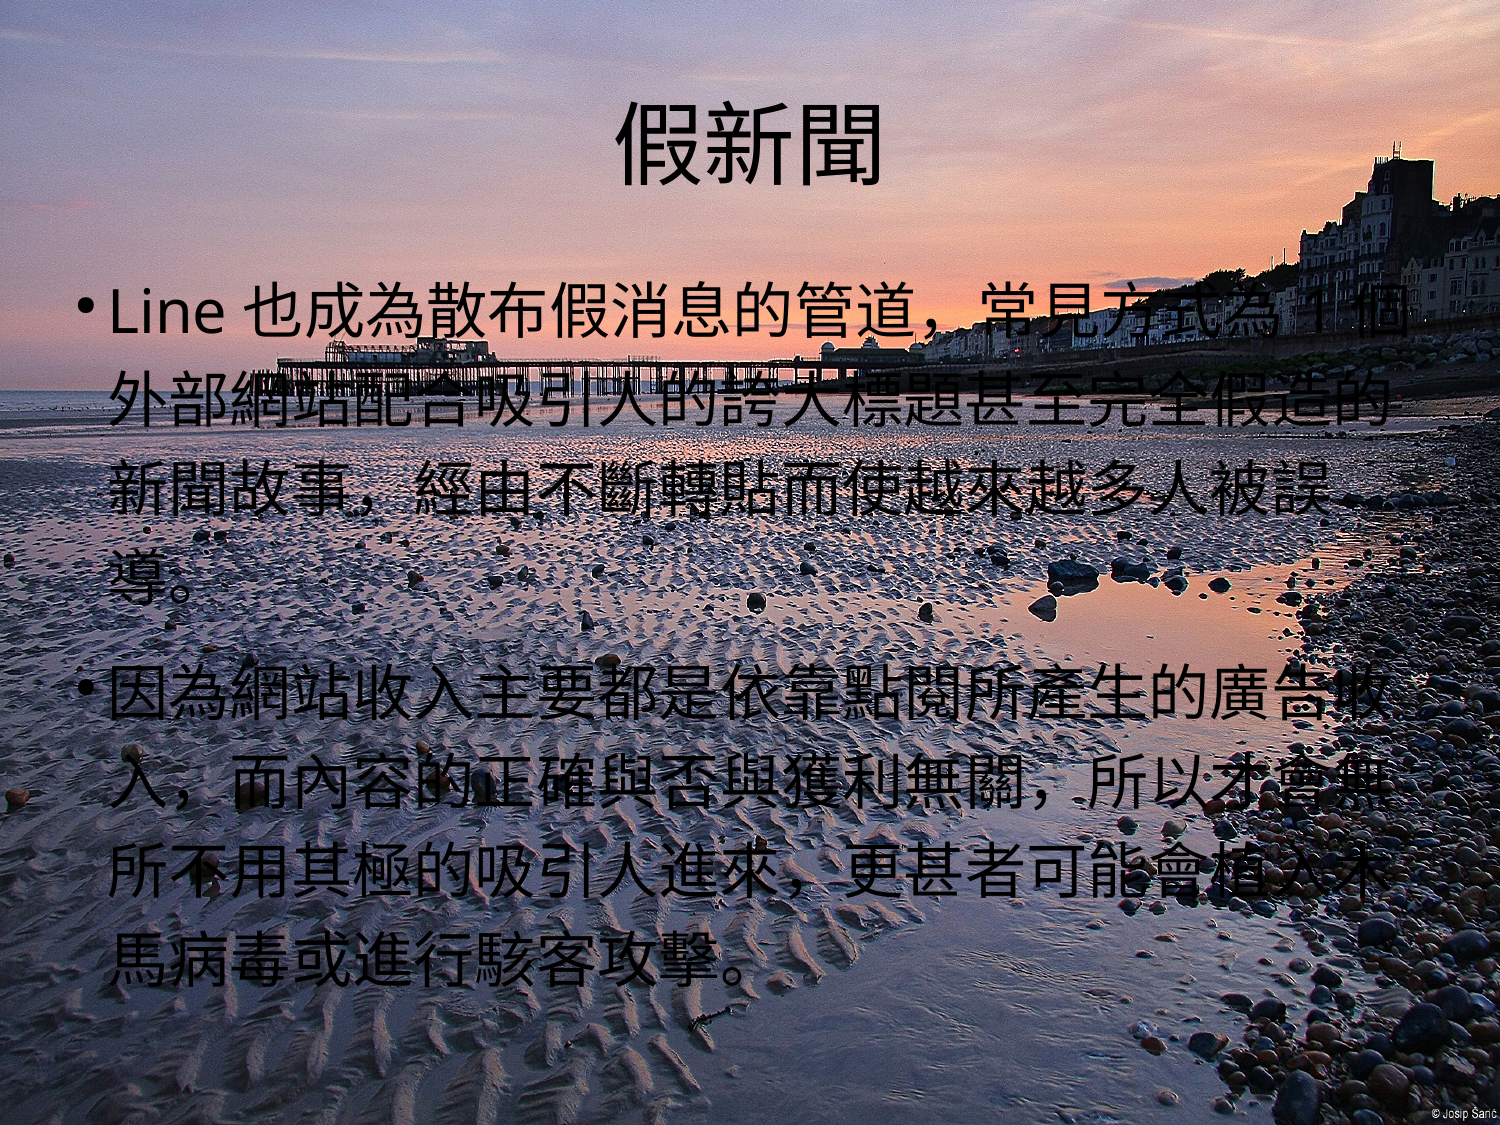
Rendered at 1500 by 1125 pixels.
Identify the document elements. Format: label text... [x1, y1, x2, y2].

picture [0, 0, 1500, 1125]
title 假新聞 [75, 45, 1425, 233]
list Line也成為散布假消息的管道，常見方式為1個外部網站配合吸引人的誇大標題甚至完全假造的新聞故事，經由不斷轉貼而使越來越多人被誤導。 因為網站收入主要都是依靠點閱所產生的廣告收入，而內容的正確與否與獲利無關，所以才會無所不用其極的吸引人進來，更甚者可能會植入木馬病毒或進行駭客攻擊。 [75, 262, 1425, 1005]
